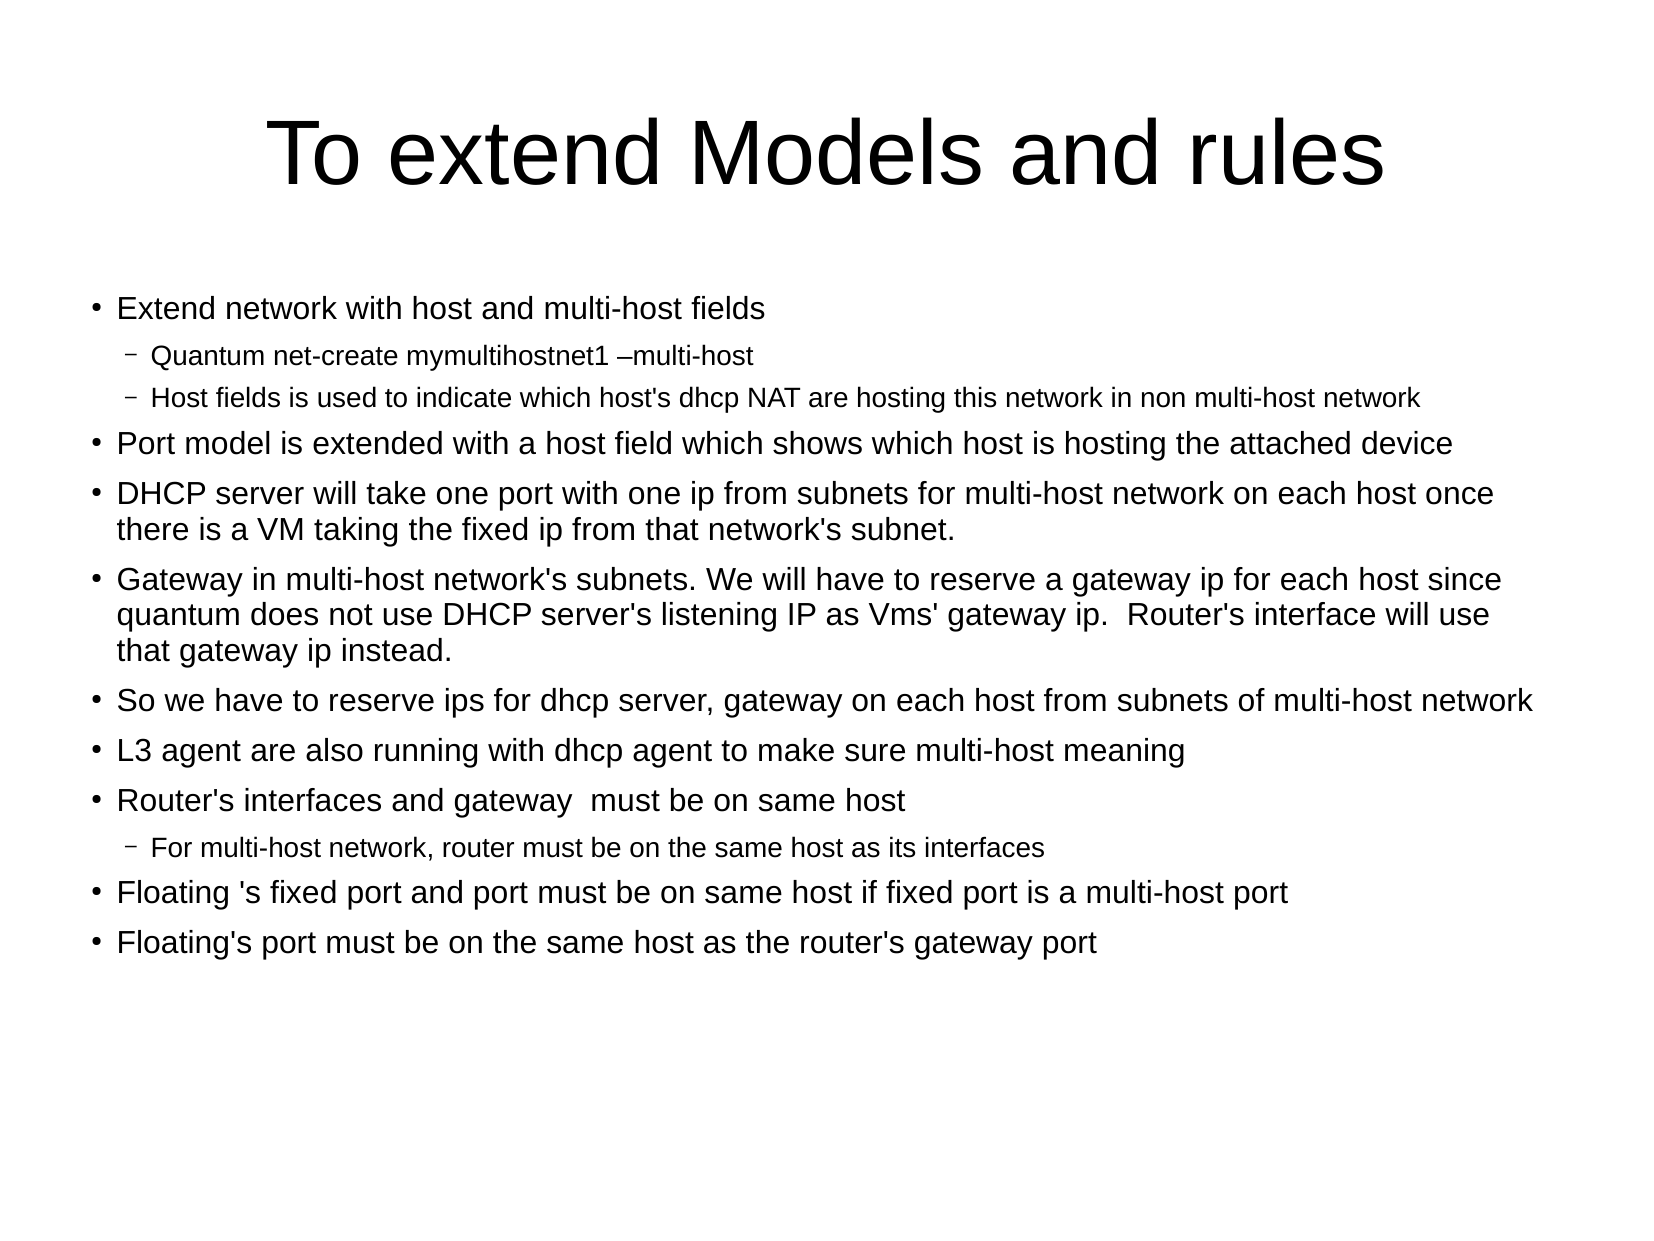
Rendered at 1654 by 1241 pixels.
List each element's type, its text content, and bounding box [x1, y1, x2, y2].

title To extend Models and rules [82, 49, 1571, 257]
list Extend network with host and multi-host fields Quantum net-create mymultihostnet1 –multi-host Host fields is used to indicate which host's dhcp NAT are hosting this network in non multi-host network Port model is extended with a host field which shows which host is hosting the attached device DHCP server will take one port with one ip from subnets for multi-host network on each host once there is a VM taking the fixed ip from that network's subnet. Gateway in multi-host network's subnets. We will have to reserve a gateway ip for each host since quantum does not use DHCP server's listening IP as Vms' gateway ip. Router's interface will use that gateway ip instead. So we have to reserve ips for dhcp server, gateway on each host from subnets of multi-host network L3 agent are also running with dhcp agent to make sure multi-host meaning Router's interfaces and gateway must be on same host For multi-host network, router must be on the same host as its interfaces Floating 's fixed port and port must be on same host if fixed port is a multi-host port Floating's port must be on the same host as the router's gateway port [82, 290, 1538, 1010]
